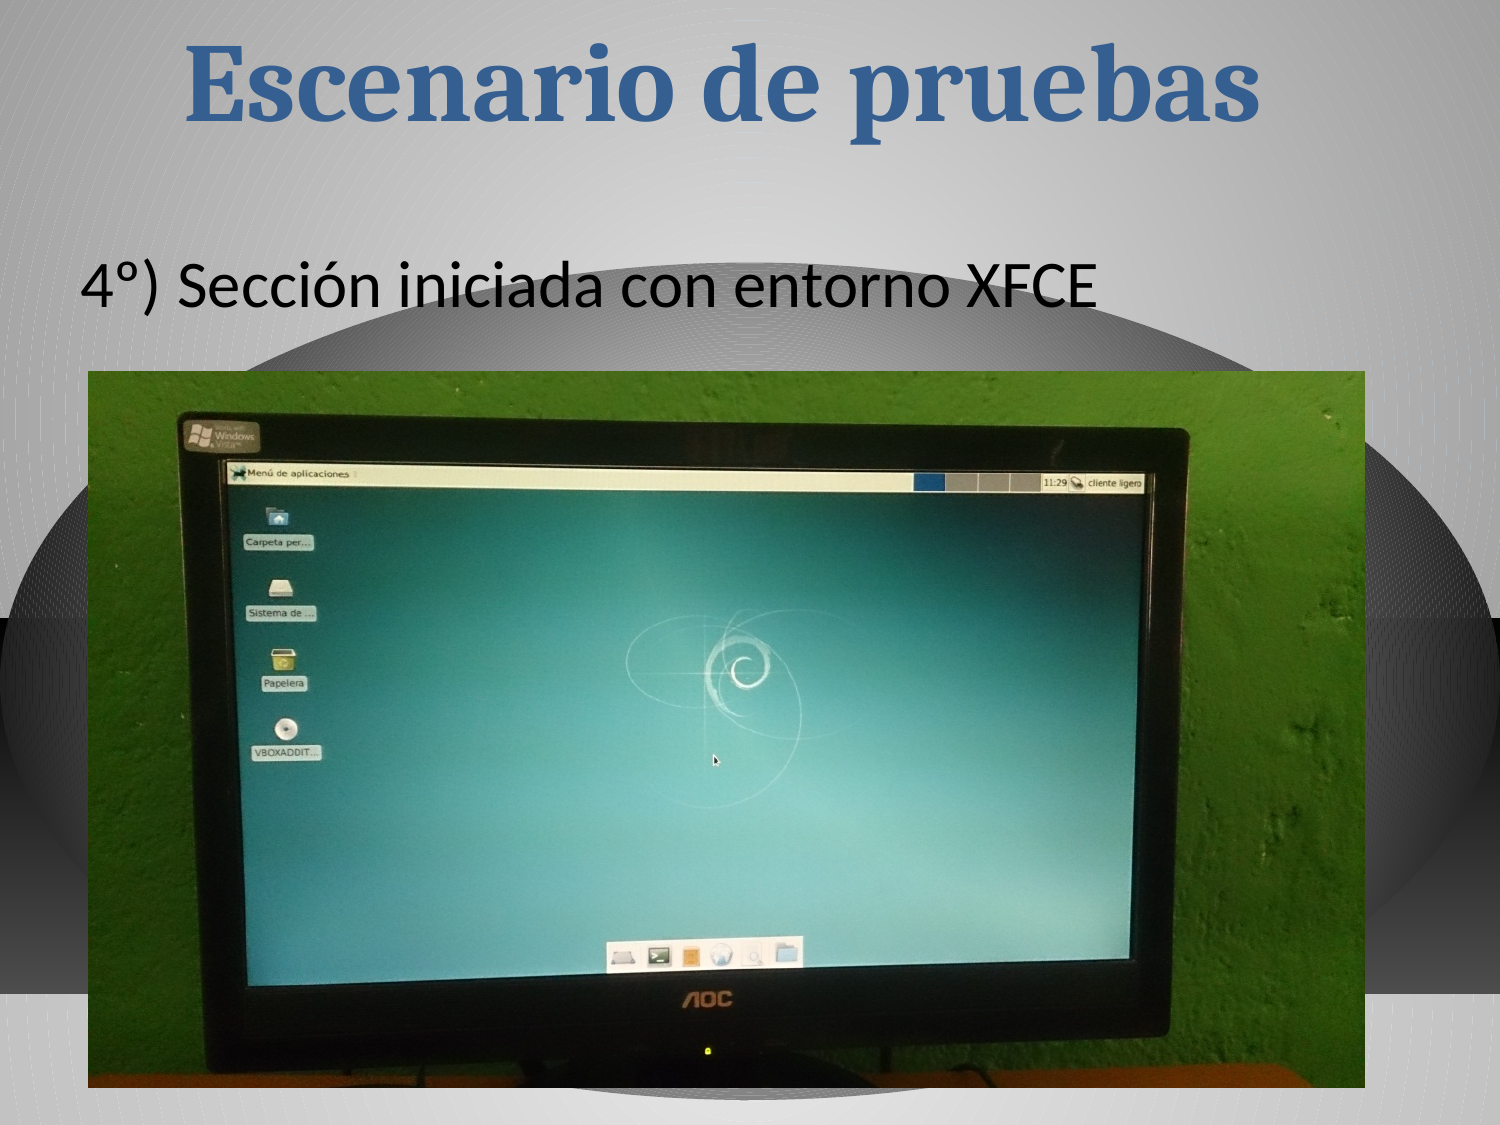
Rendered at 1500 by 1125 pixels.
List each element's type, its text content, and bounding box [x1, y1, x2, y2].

text_box Escenario de pruebas [168, 1, 1303, 151]
text_box 4º) Sección iniciada con entorno XFCE [65, 233, 1115, 378]
picture [88, 371, 1365, 1089]
